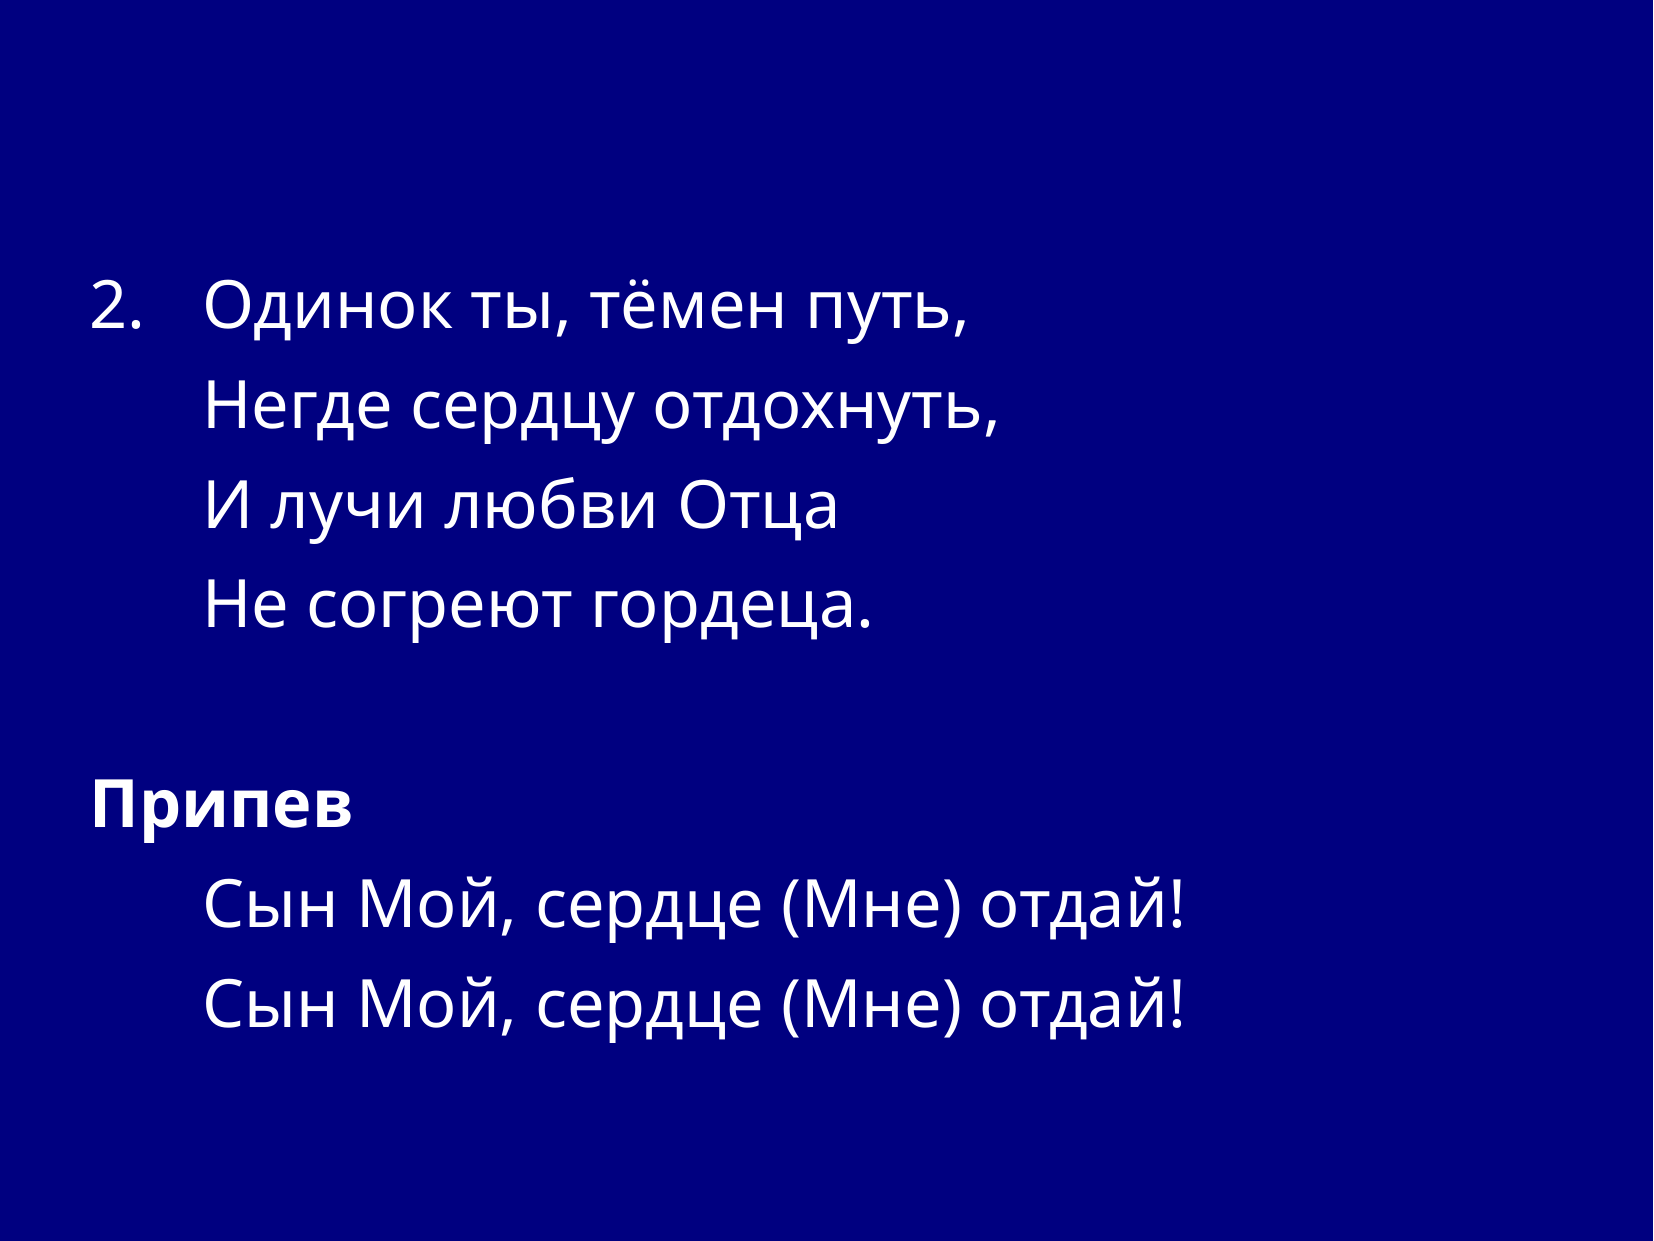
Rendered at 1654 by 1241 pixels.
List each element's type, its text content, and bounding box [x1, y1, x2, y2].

text_box 2. Одинок ты, тёмен путь, Негде сердцу отдохнуть, И лучи любви Отца Не согреют гордеца. Припев Сын Мой, сердце (Мне) отдай! Сын Мой, сердце (Мне) отдай! [75, 150, 1576, 1163]
